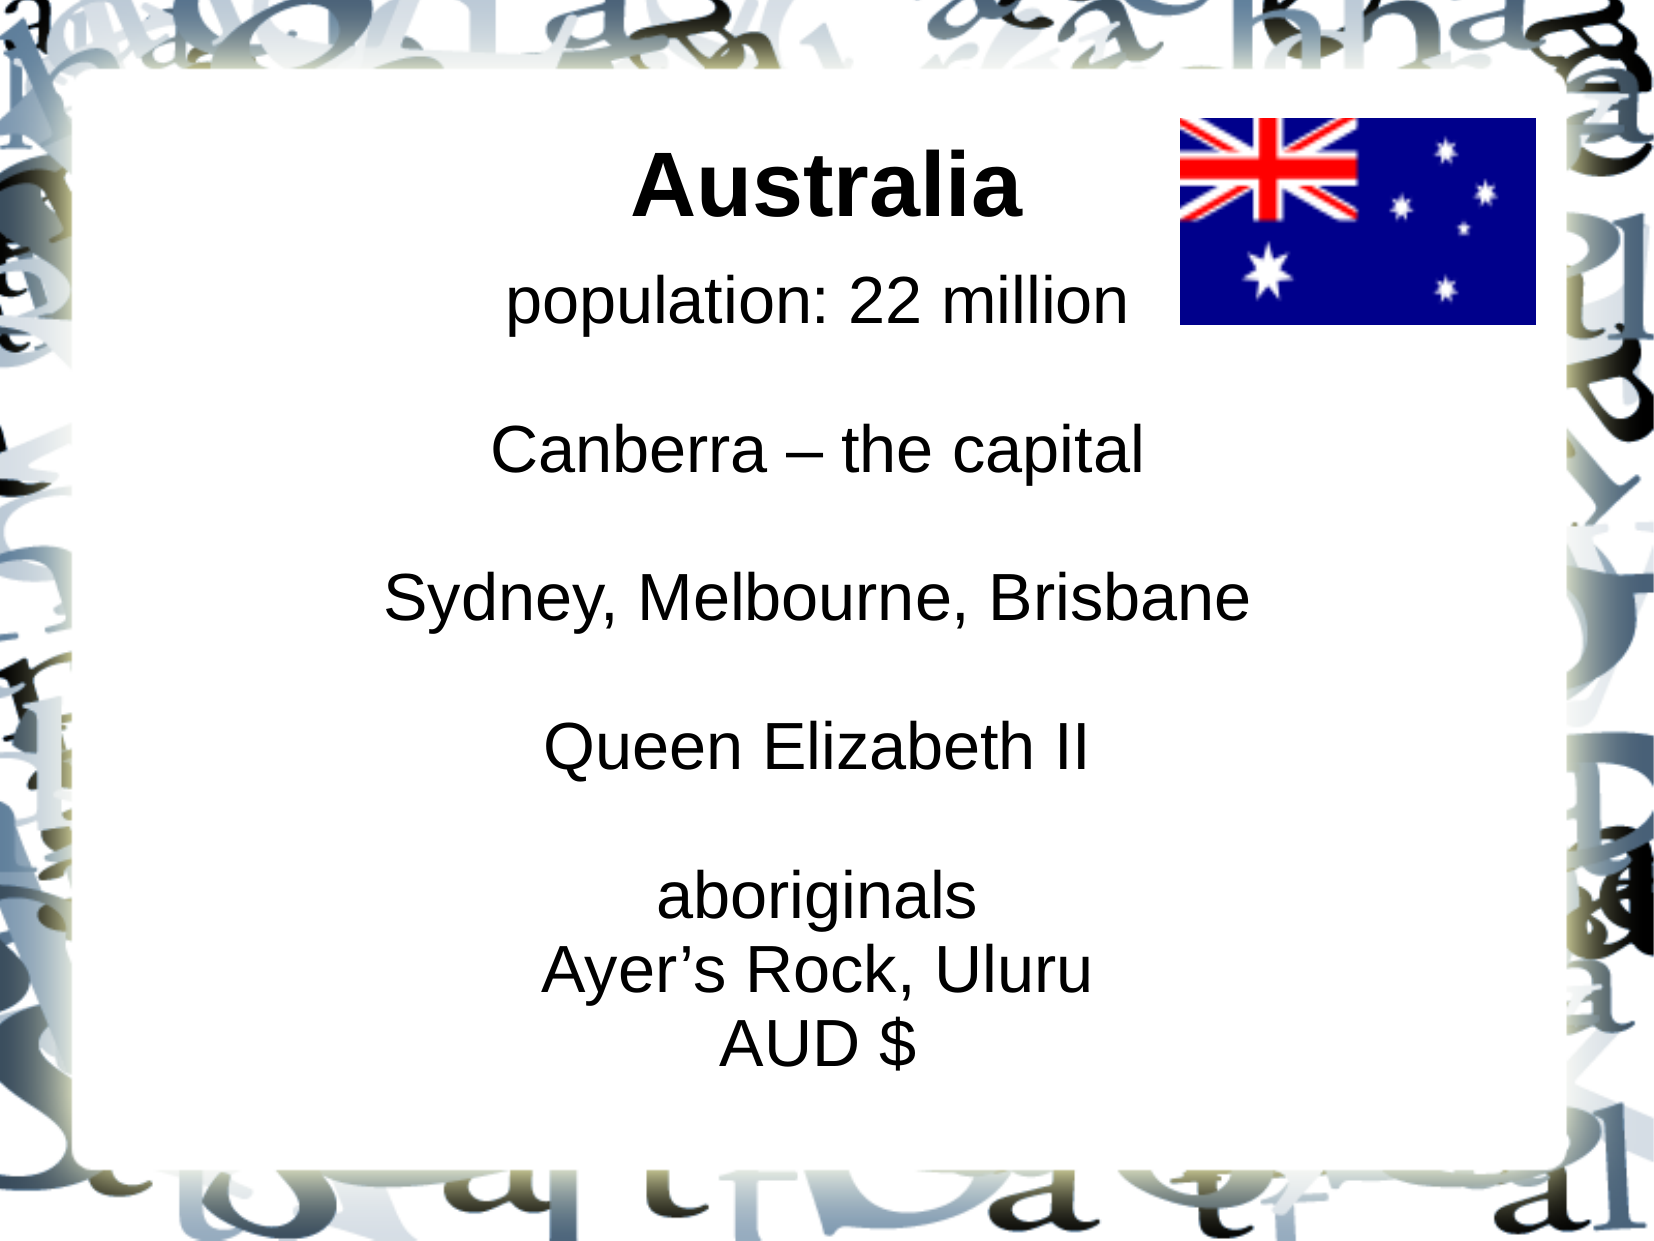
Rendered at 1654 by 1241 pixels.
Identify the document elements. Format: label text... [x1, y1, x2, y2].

title Australia [82, 86, 1571, 279]
subtitle population: 22 million Canberra – the capital Sydney, Melbourne, Brisbane Queen Elizabeth II aboriginals Ayer’s Rock, Uluru AUD $ [106, 321, 1530, 1021]
picture [0, 0, 1654, 1241]
